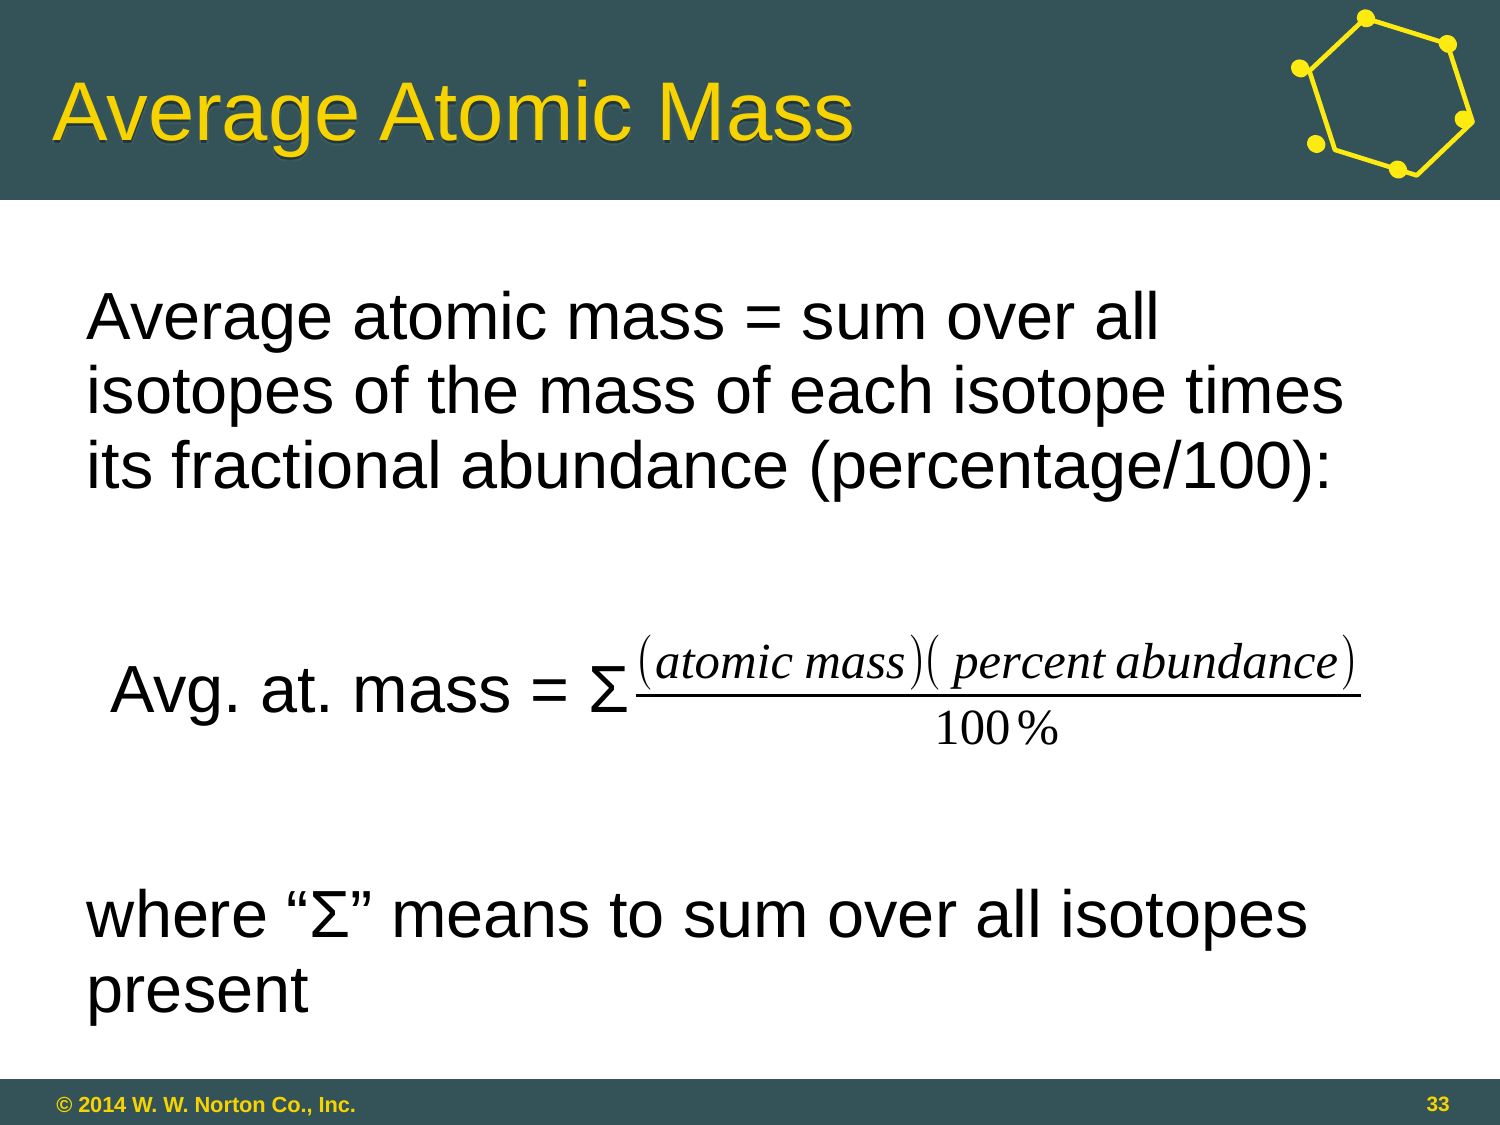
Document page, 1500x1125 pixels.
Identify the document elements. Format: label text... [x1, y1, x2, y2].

chart [620, 634, 1374, 758]
text_box Average atomic mass = sum over all isotopes of the mass of each isotope times its fractional abundance (percentage/100): where “Σ” means to sum over all isotopes present [86, 239, 1411, 1066]
slide_number <number> [1411, 1086, 1468, 1119]
text_box Avg. at. mass = Σ [95, 644, 658, 735]
title Average Atomic Mass [37, 19, 1118, 195]
